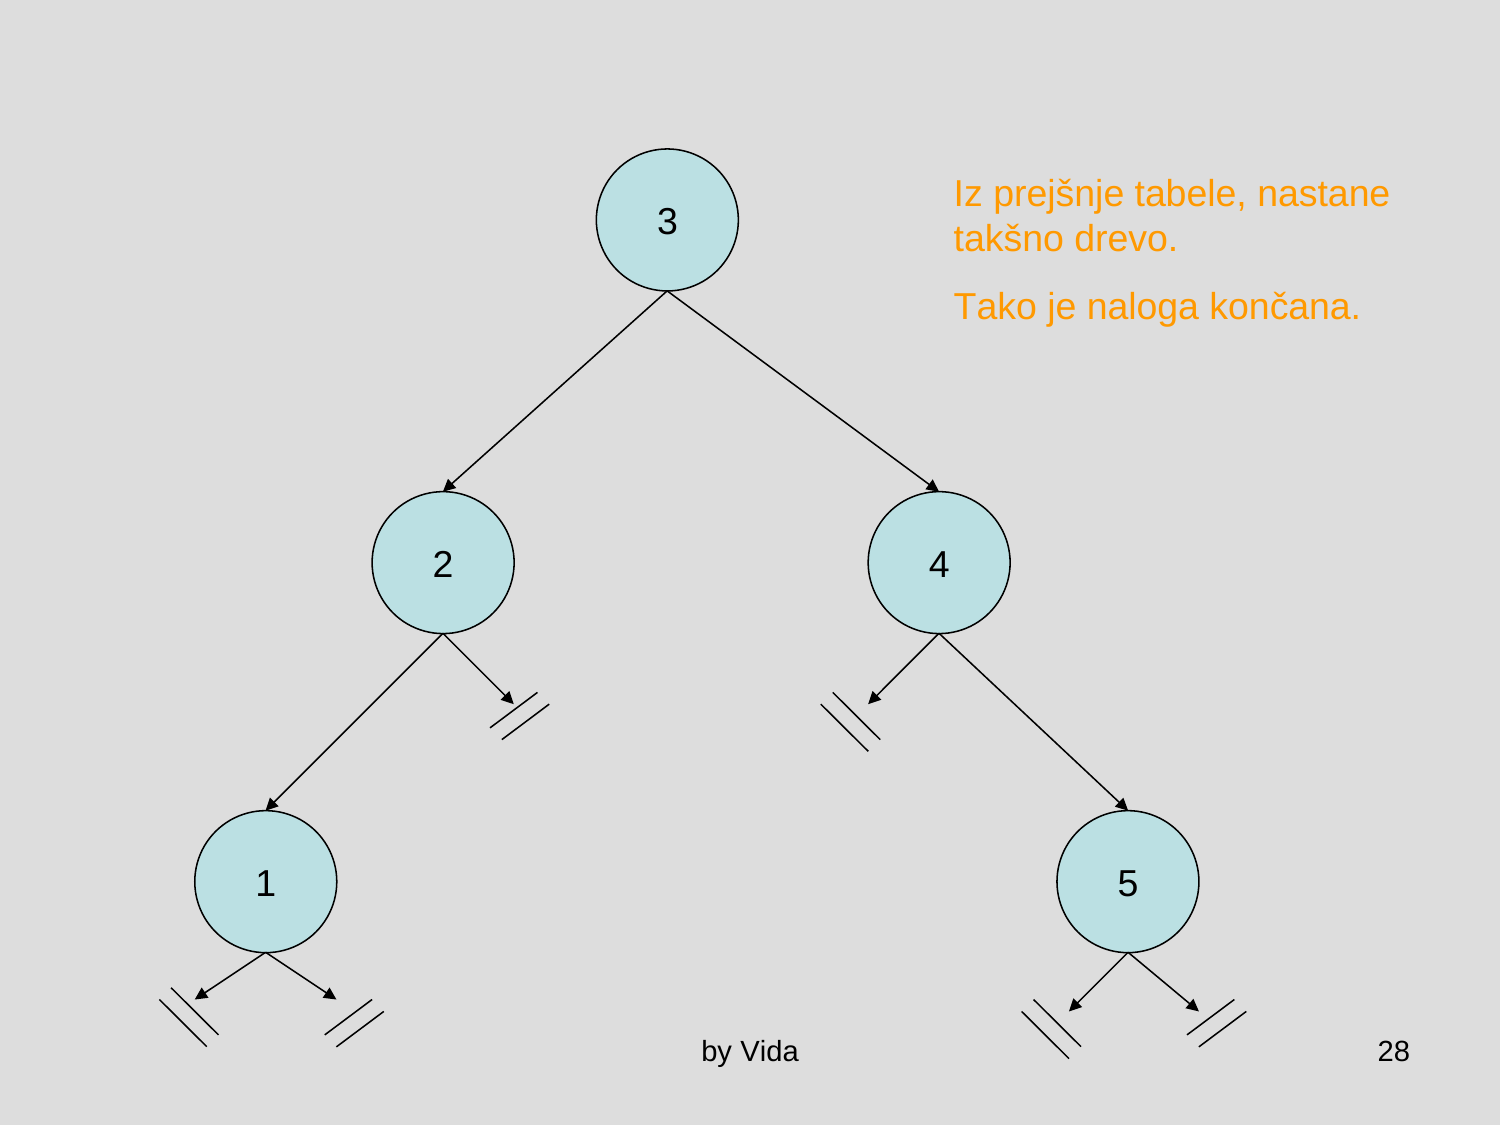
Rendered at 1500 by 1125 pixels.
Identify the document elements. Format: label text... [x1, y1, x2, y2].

text_box 5 [1056, 810, 1199, 953]
text_box by Vida [512, 1024, 988, 1103]
text_box 4 [868, 491, 1011, 634]
text_box 2 [372, 491, 515, 634]
text_box Iz prejšnje tabele, nastane takšno drevo. Tako je naloga končana. [938, 160, 1447, 335]
text_box <number> [1074, 1024, 1426, 1103]
text_box 3 [596, 148, 739, 291]
text_box 1 [194, 810, 337, 953]
